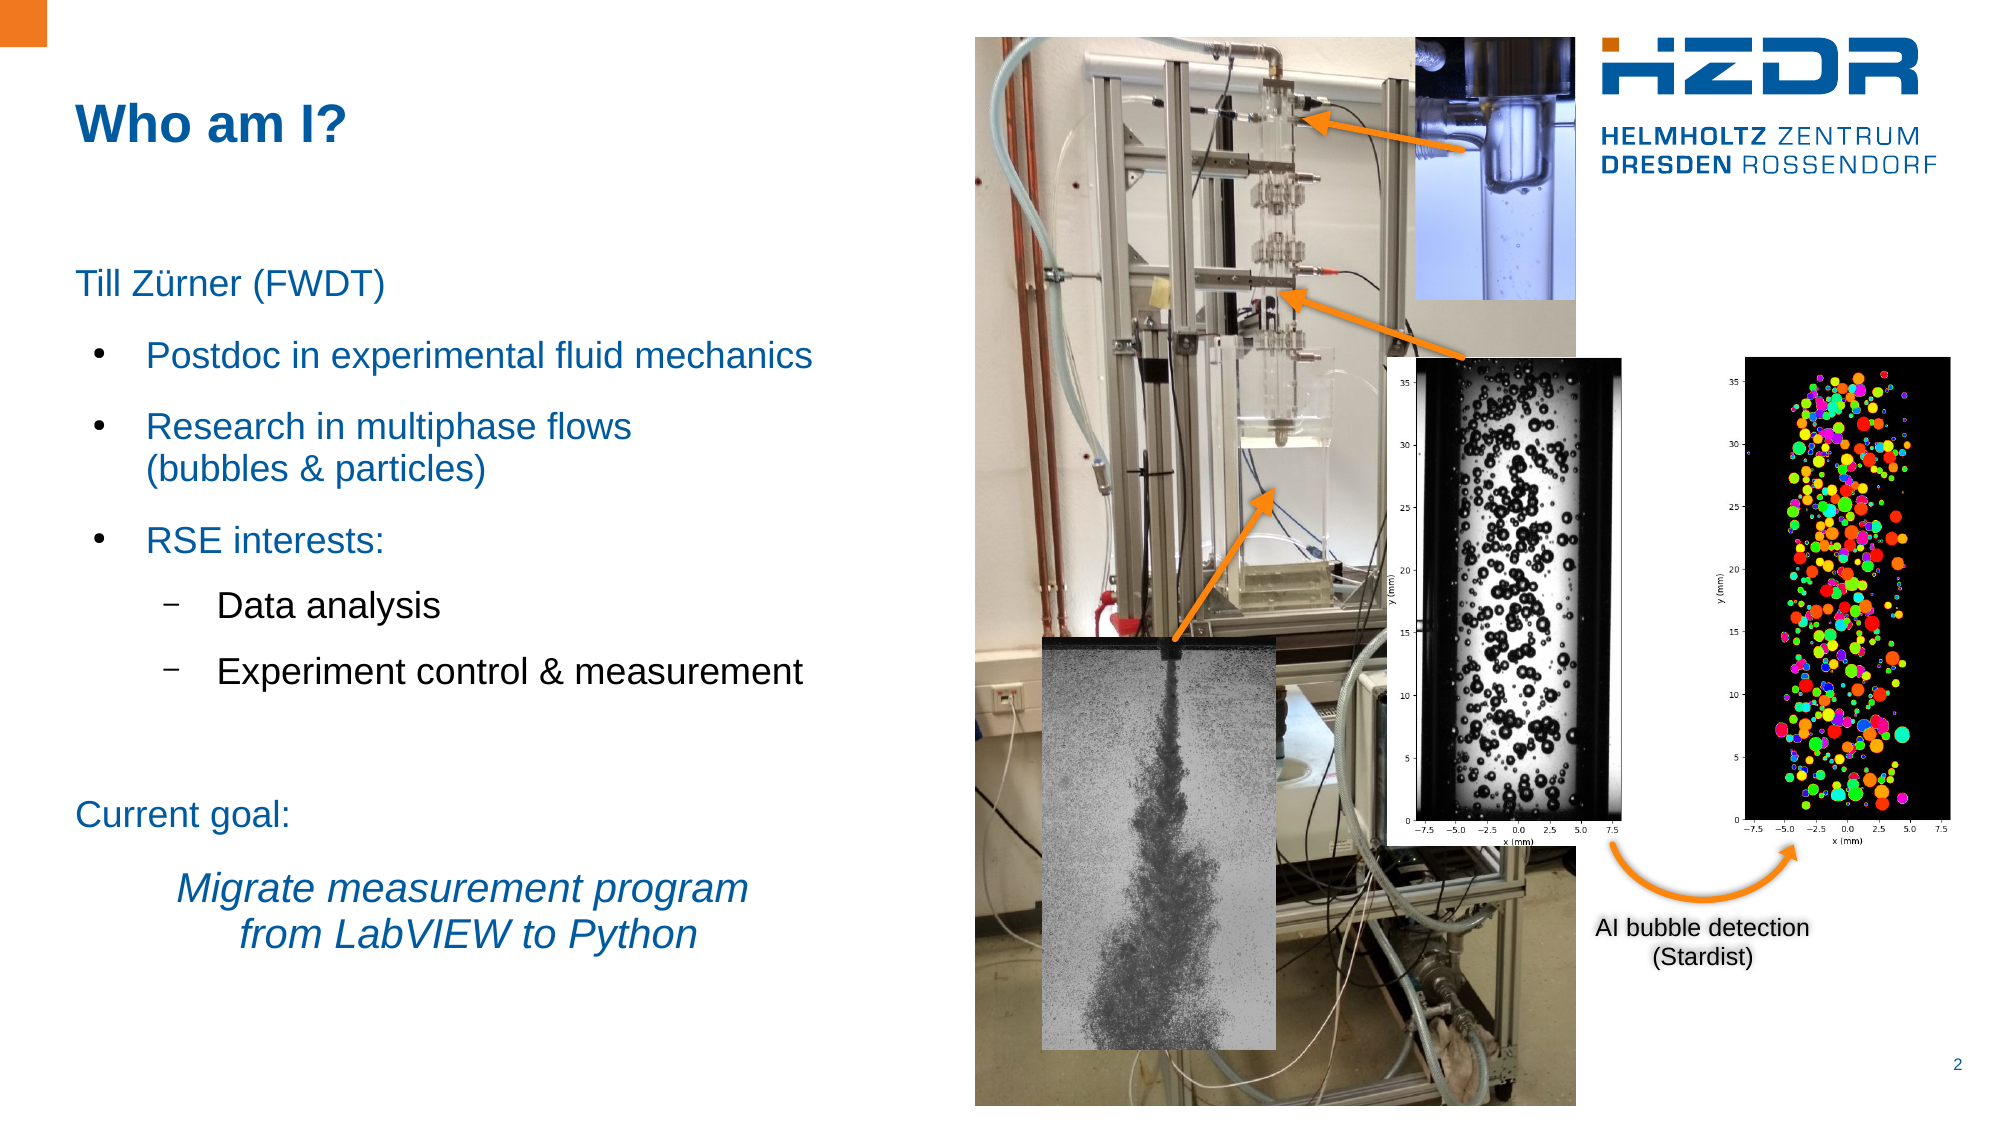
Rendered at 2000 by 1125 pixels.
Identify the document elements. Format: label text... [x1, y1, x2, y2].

title Who am I? [75, 93, 975, 154]
picture [1716, 356, 1951, 845]
title Who am I? [1576, 93, 1875, 154]
list Till Zürner (FWDT) Postdoc in experimental fluid mechanics Research in multiphase flows (bubbles & particles) RSE interests: Data analysis Experiment control & measurement Current goal: Migrate measurement program from LabVIEW to Python [75, 262, 863, 976]
picture [975, 37, 1622, 1106]
